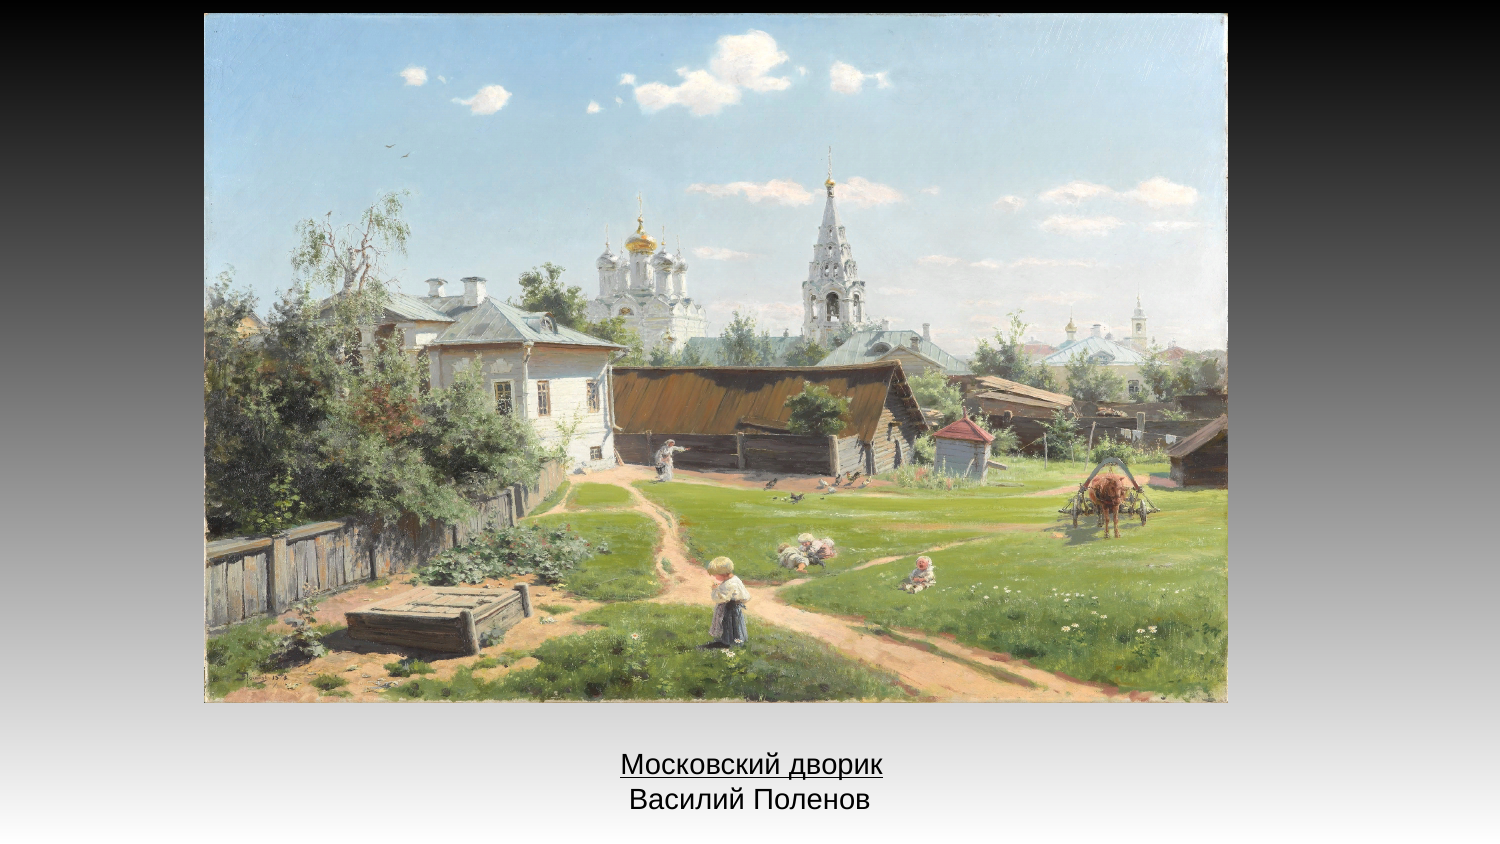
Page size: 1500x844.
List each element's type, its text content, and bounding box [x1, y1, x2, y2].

picture [204, 13, 1228, 703]
text_box Московский дворик Василий Поленов [250, 730, 1208, 831]
